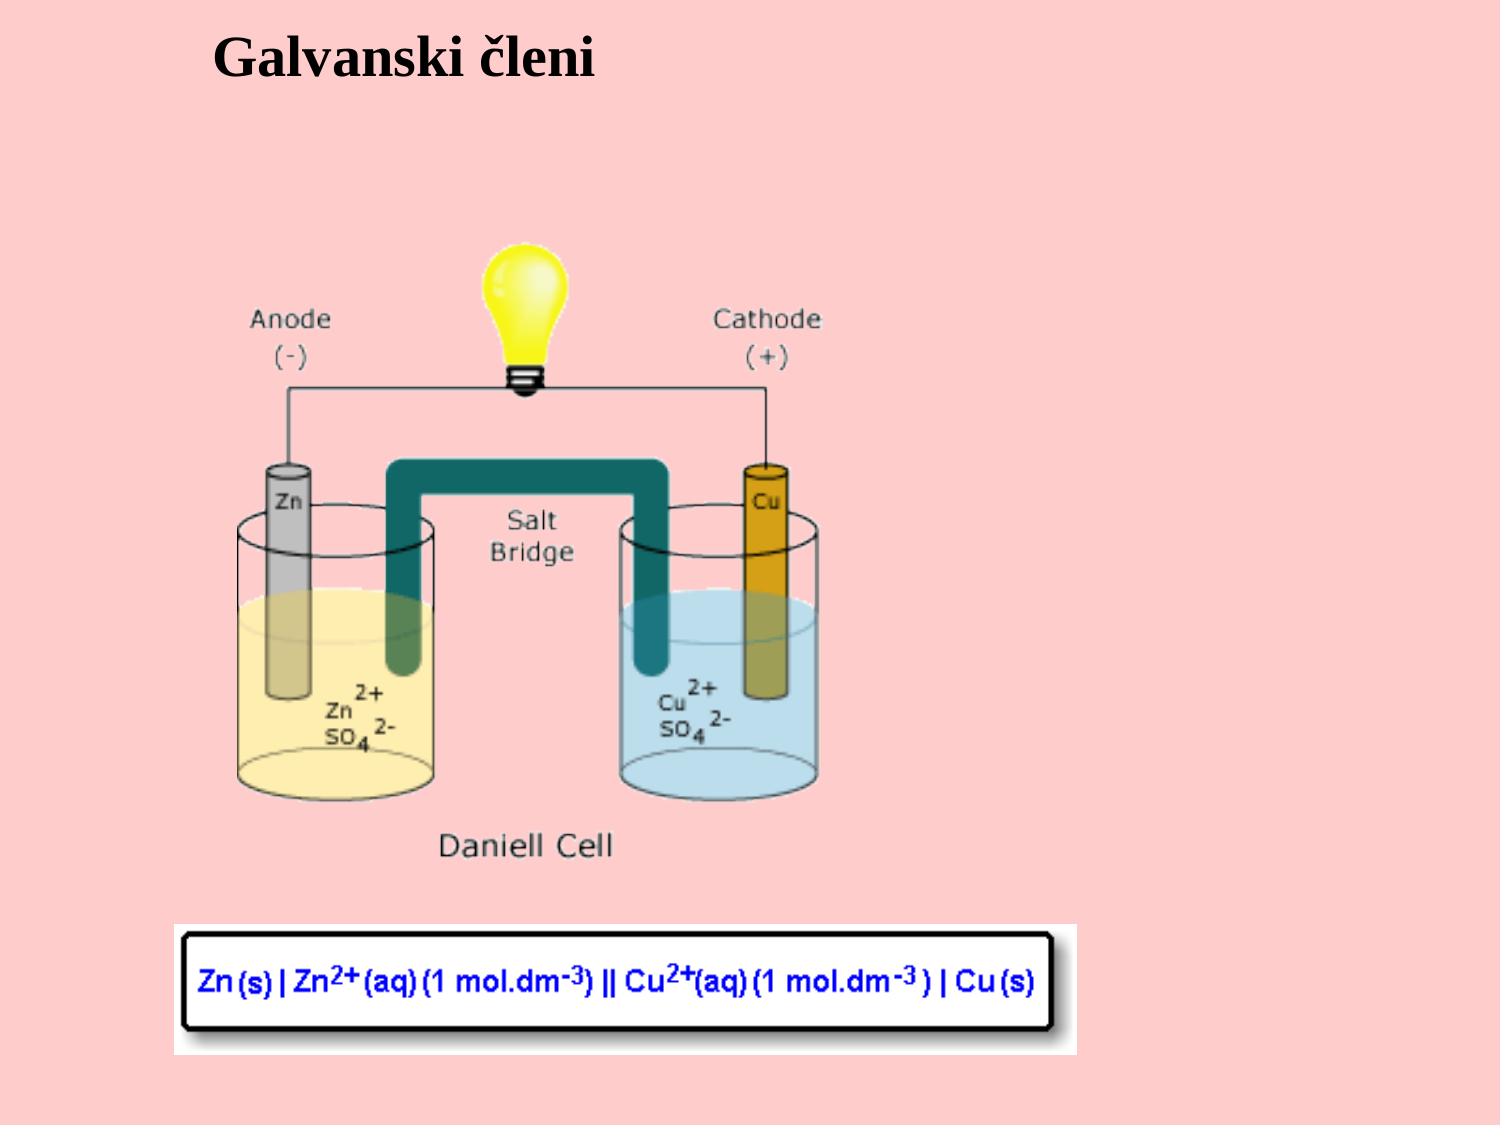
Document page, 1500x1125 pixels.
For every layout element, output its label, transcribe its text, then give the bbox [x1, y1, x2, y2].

picture [237, 162, 823, 863]
picture [174, 924, 1077, 1055]
text_box Galvanski členi [197, 10, 612, 97]
